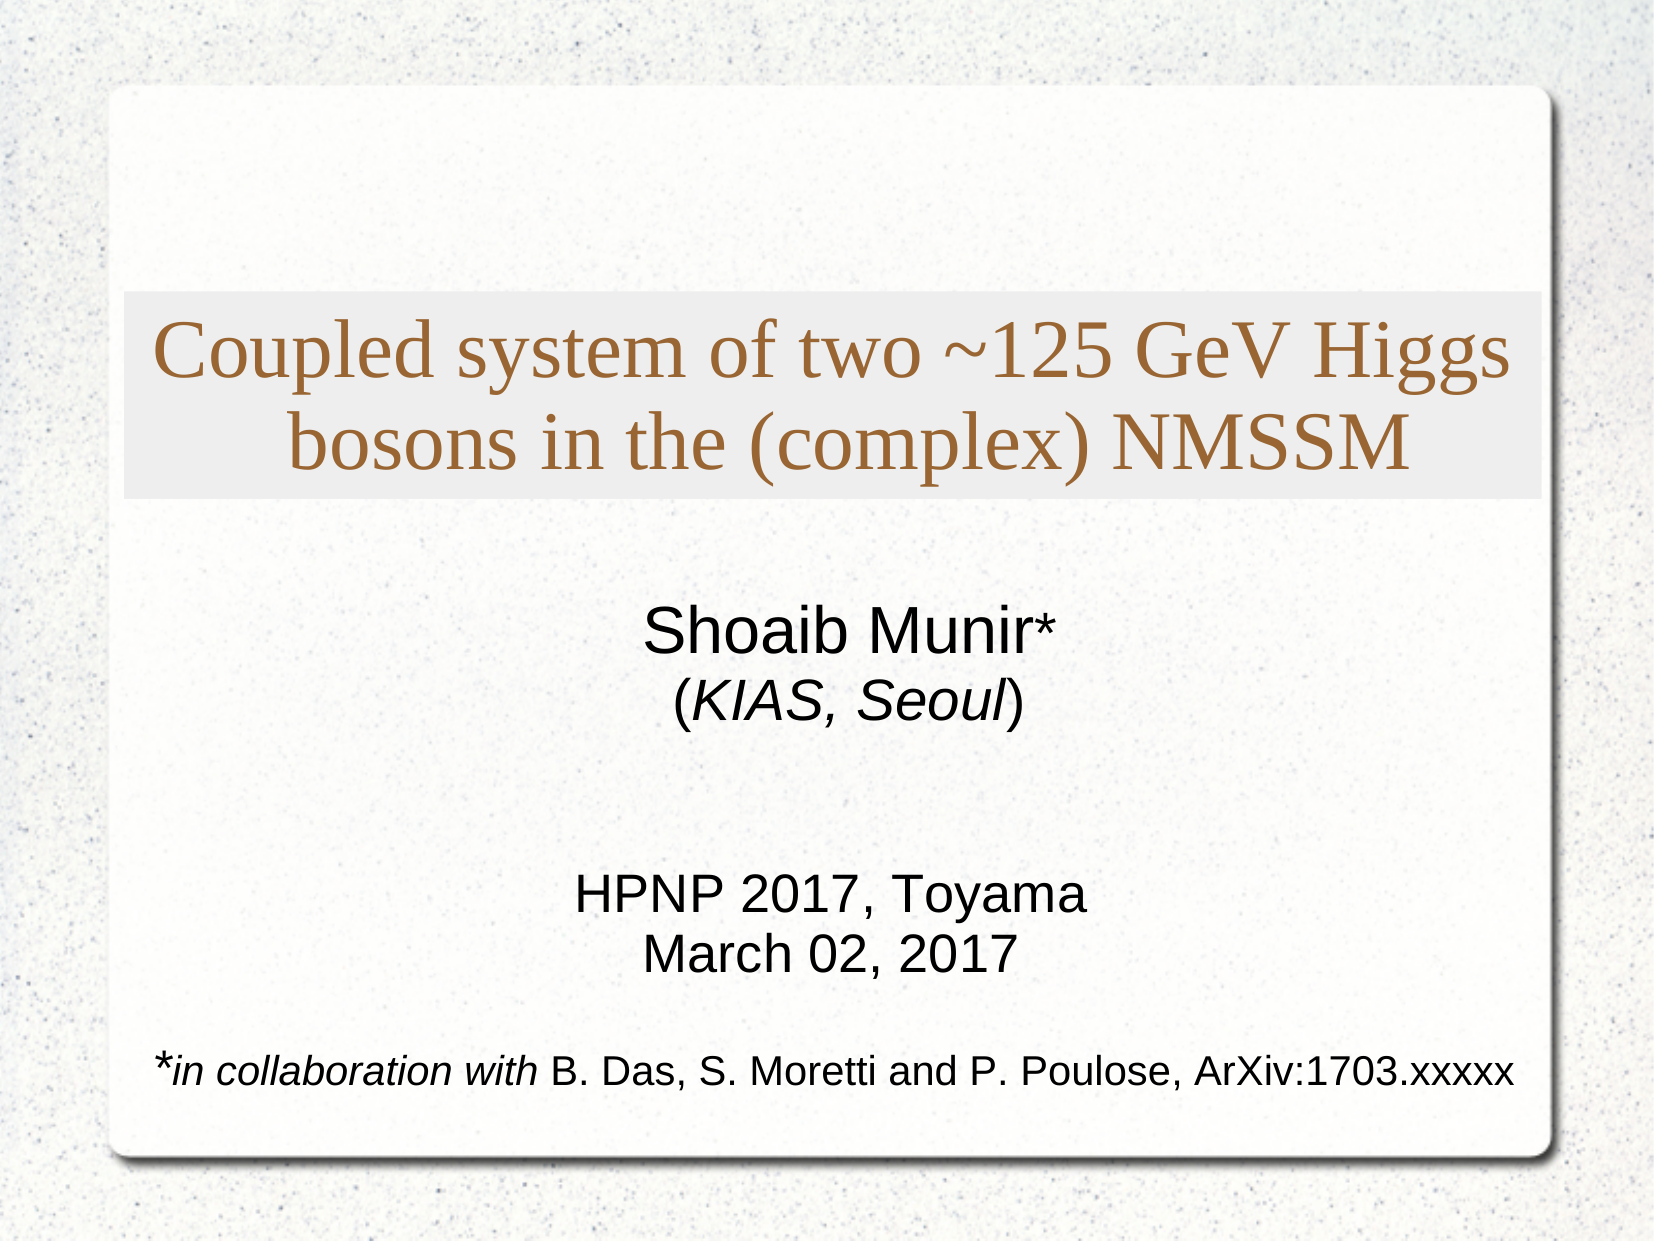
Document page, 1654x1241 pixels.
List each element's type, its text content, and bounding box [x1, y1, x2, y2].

title Coupled system of two ~125 GeV Higgs bosons in the (complex) NMSSM [124, 291, 1542, 499]
subtitle Shoaib Munir* (KIAS, Seoul) HPNP 2017, Toyama March 02, 2017 *in collaboration with B. Das, S. Moretti and P. Poulose, ArXiv:1703.xxxxx [147, 519, 1516, 1170]
picture [0, 0, 1654, 1241]
